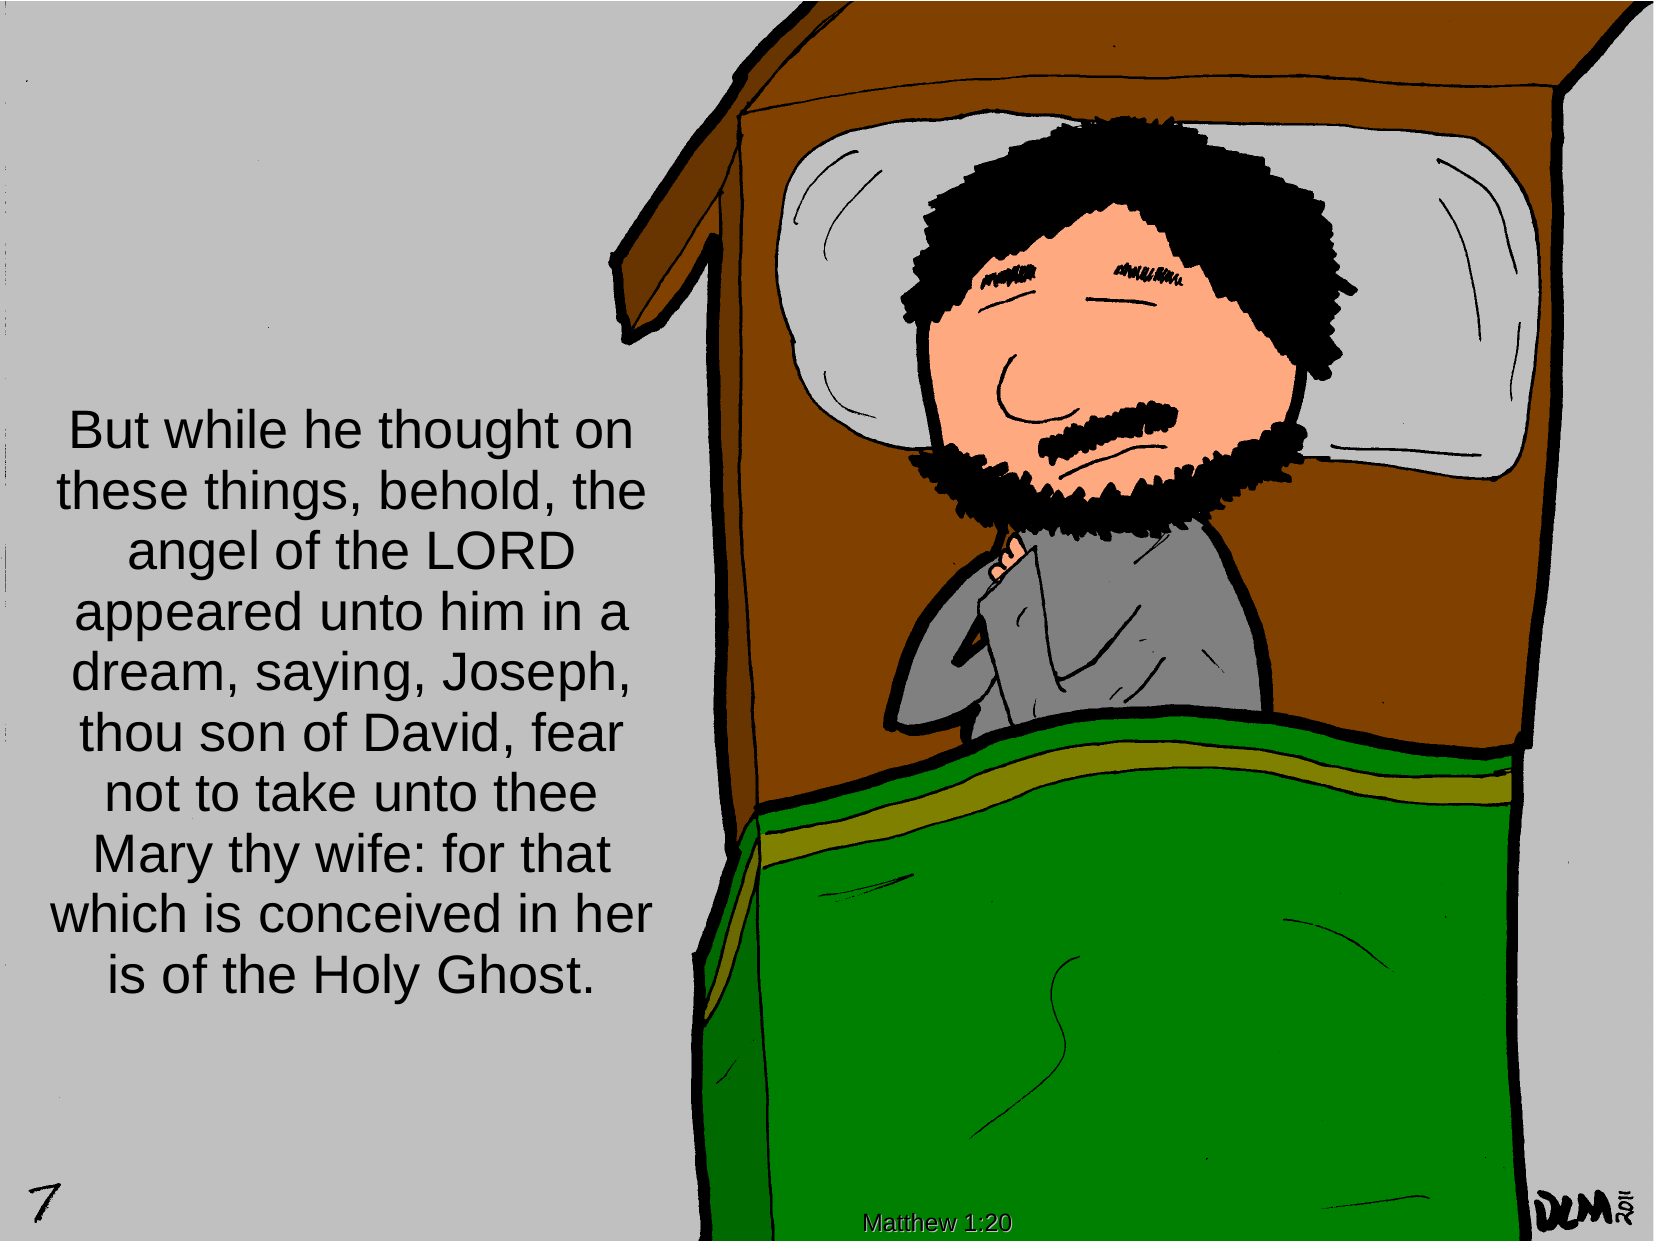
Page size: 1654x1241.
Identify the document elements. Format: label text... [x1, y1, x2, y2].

text_box Matthew 1:20 [225, 1201, 1651, 1241]
picture [0, 1, 1654, 1241]
text_box But while he thought on these things, behold, the angel of the LORD appeared unto him in a dream, saying, Joseph, thou son of David, fear not to take unto thee Mary thy wife: for that which is conceived in her is of the Holy Ghost. [29, 392, 676, 1013]
